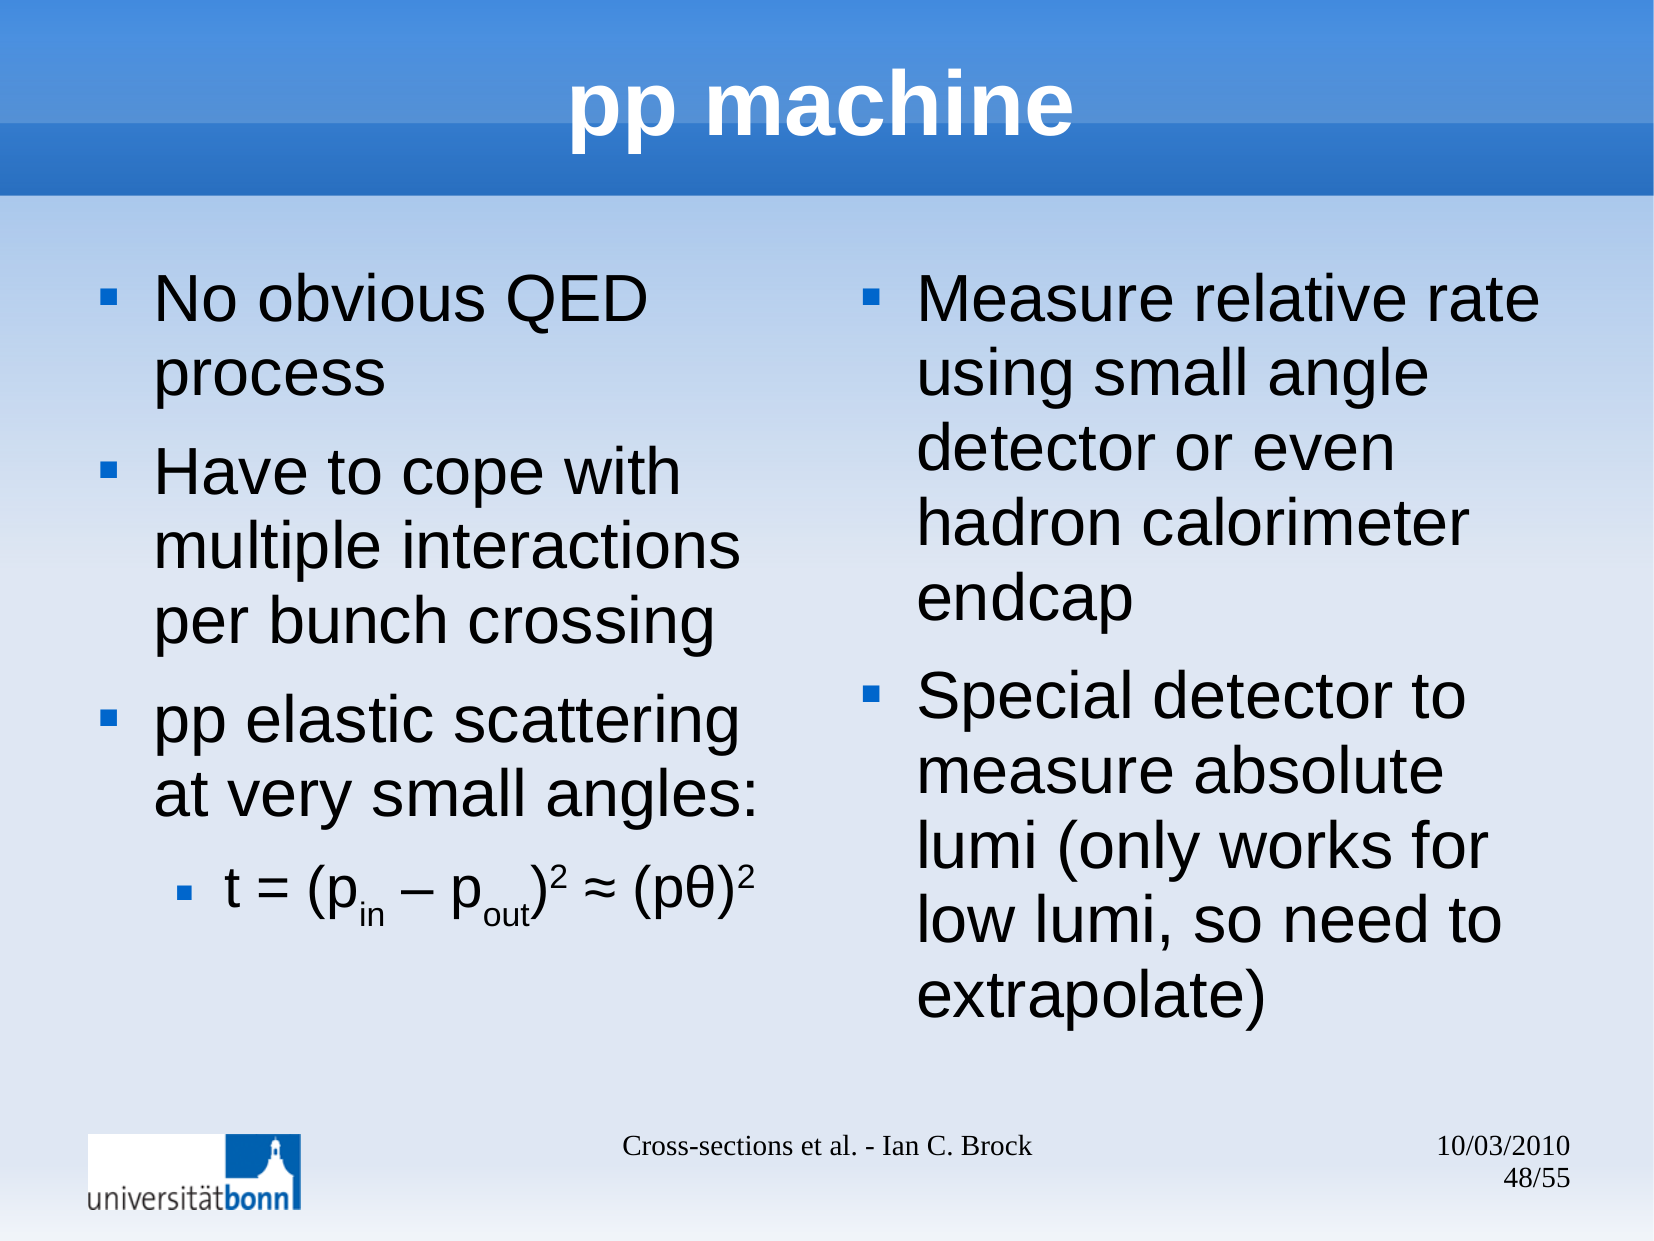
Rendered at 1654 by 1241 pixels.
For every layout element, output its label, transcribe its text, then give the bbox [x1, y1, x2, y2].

picture [0, 0, 1654, 1241]
list Measure relative rate using small angle detector or even hadron calorimeter endcap Special detector to measure absolute lumi (only works for low lumi, so need to extrapolate) [845, 260, 1572, 1065]
title pp machine [76, 0, 1565, 208]
list No obvious QED process Have to cope with multiple interactions per bunch crossing pp elastic scattering at very small angles: t = (pin – pout)2 ≈ (pθ)2 [82, 260, 809, 1080]
